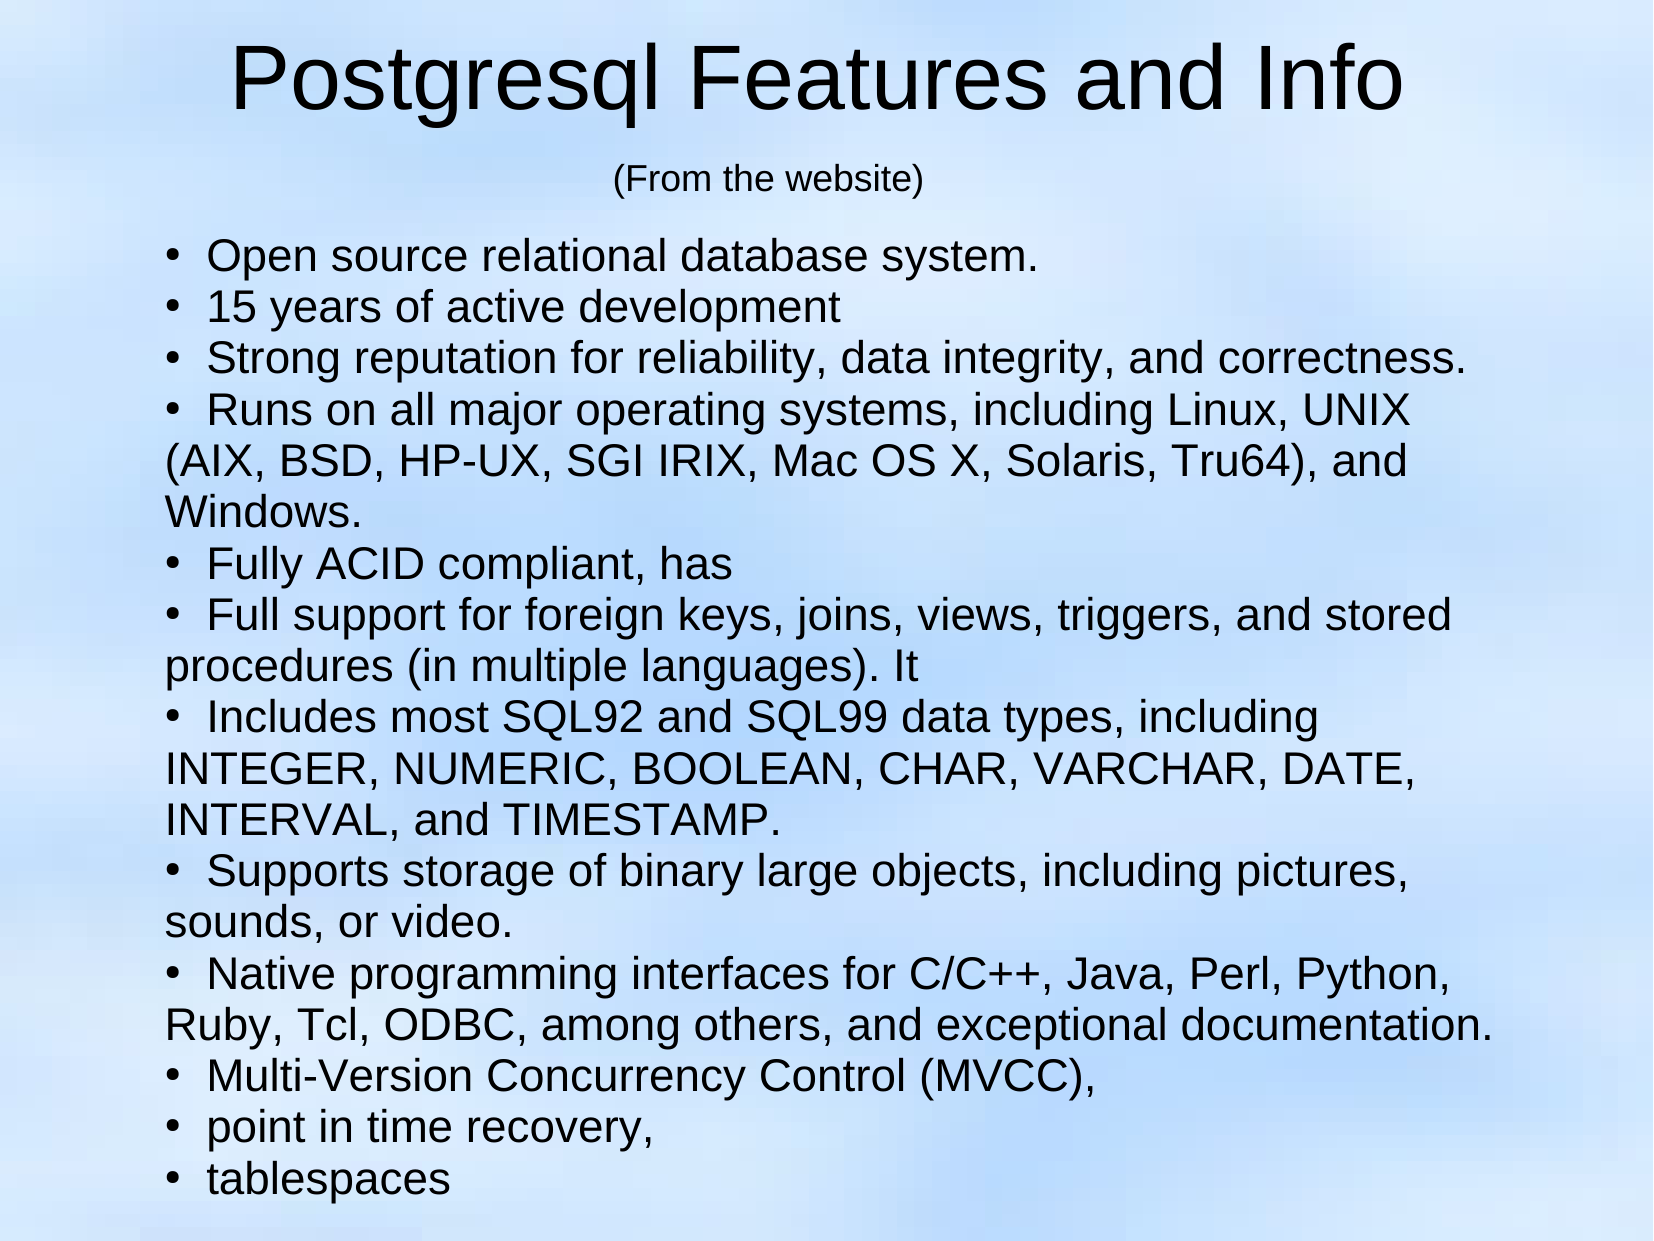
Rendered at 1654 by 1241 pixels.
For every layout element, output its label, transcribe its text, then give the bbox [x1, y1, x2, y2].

text_box (From the website) [299, 149, 1238, 207]
title Postgresql Features and Info [87, 5, 1575, 150]
picture [0, 0, 1654, 1241]
text_box Open source relational database system. 15 years of active development Strong reputation for reliability, data integrity, and correctness. Runs on all major operating systems, including Linux, UNIX (AIX, BSD, HP-UX, SGI IRIX, Mac OS X, Solaris, Tru64), and Windows. Fully ACID compliant, has Full support for foreign keys, joins, views, triggers, and stored procedures (in multiple languages). It Includes most SQL92 and SQL99 data types, including INTEGER, NUMERIC, BOOLEAN, CHAR, VARCHAR, DATE, INTERVAL, and TIMESTAMP. Supports storage of binary large objects, including pictures, sounds, or video. Native programming interfaces for C/C++, Java, Perl, Python, Ruby, Tcl, ODBC, among others, and exceptional documentation. Multi-Version Concurrency Control (MVCC), point in time recovery, tablespaces [149, 222, 1537, 1208]
